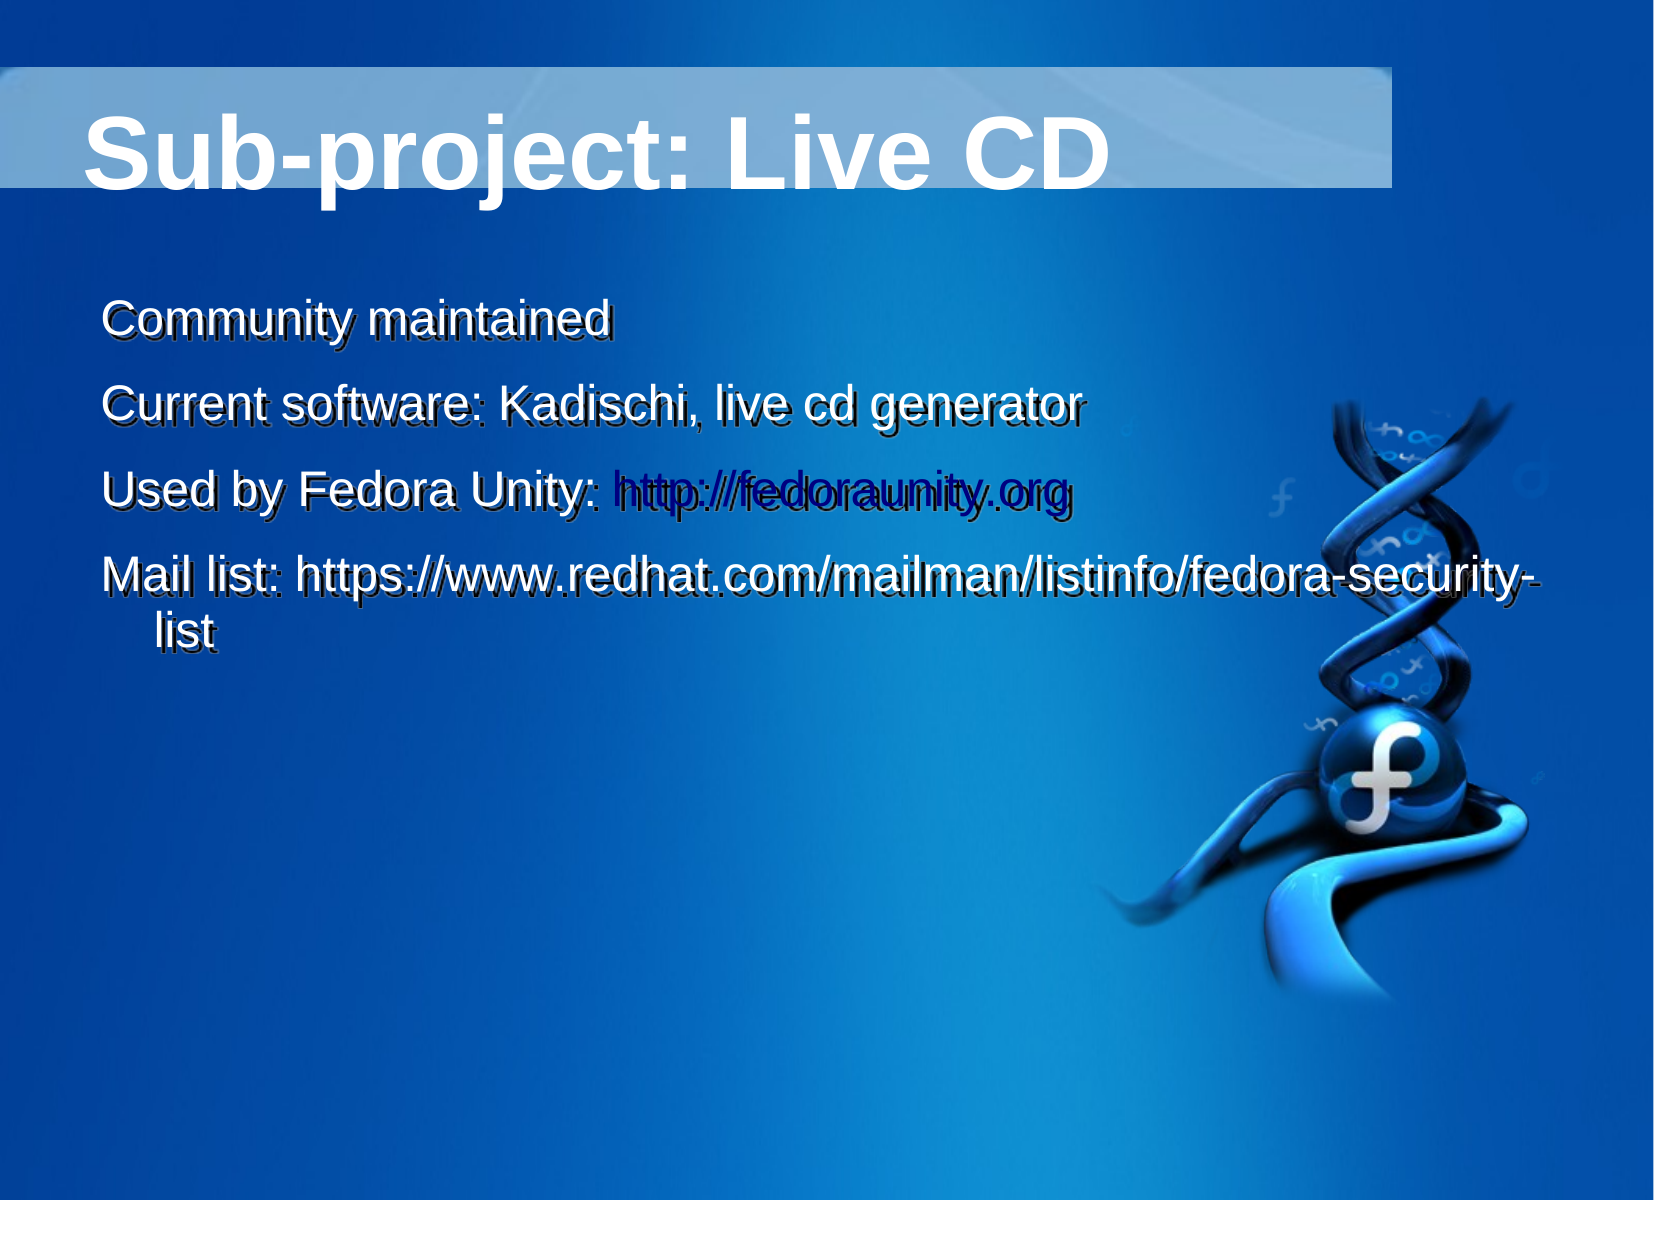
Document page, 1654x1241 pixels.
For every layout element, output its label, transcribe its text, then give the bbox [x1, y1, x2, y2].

title Sub-project: Live CD [82, 49, 1571, 257]
picture [0, 0, 1654, 1200]
list Community maintained Current software: Kadischi, live cd generator Used by Fedora Unity: http://fedoraunity.org Mail list: https://www.redhat.com/mailman/listinfo/fedora-security-list [82, 290, 1571, 1109]
